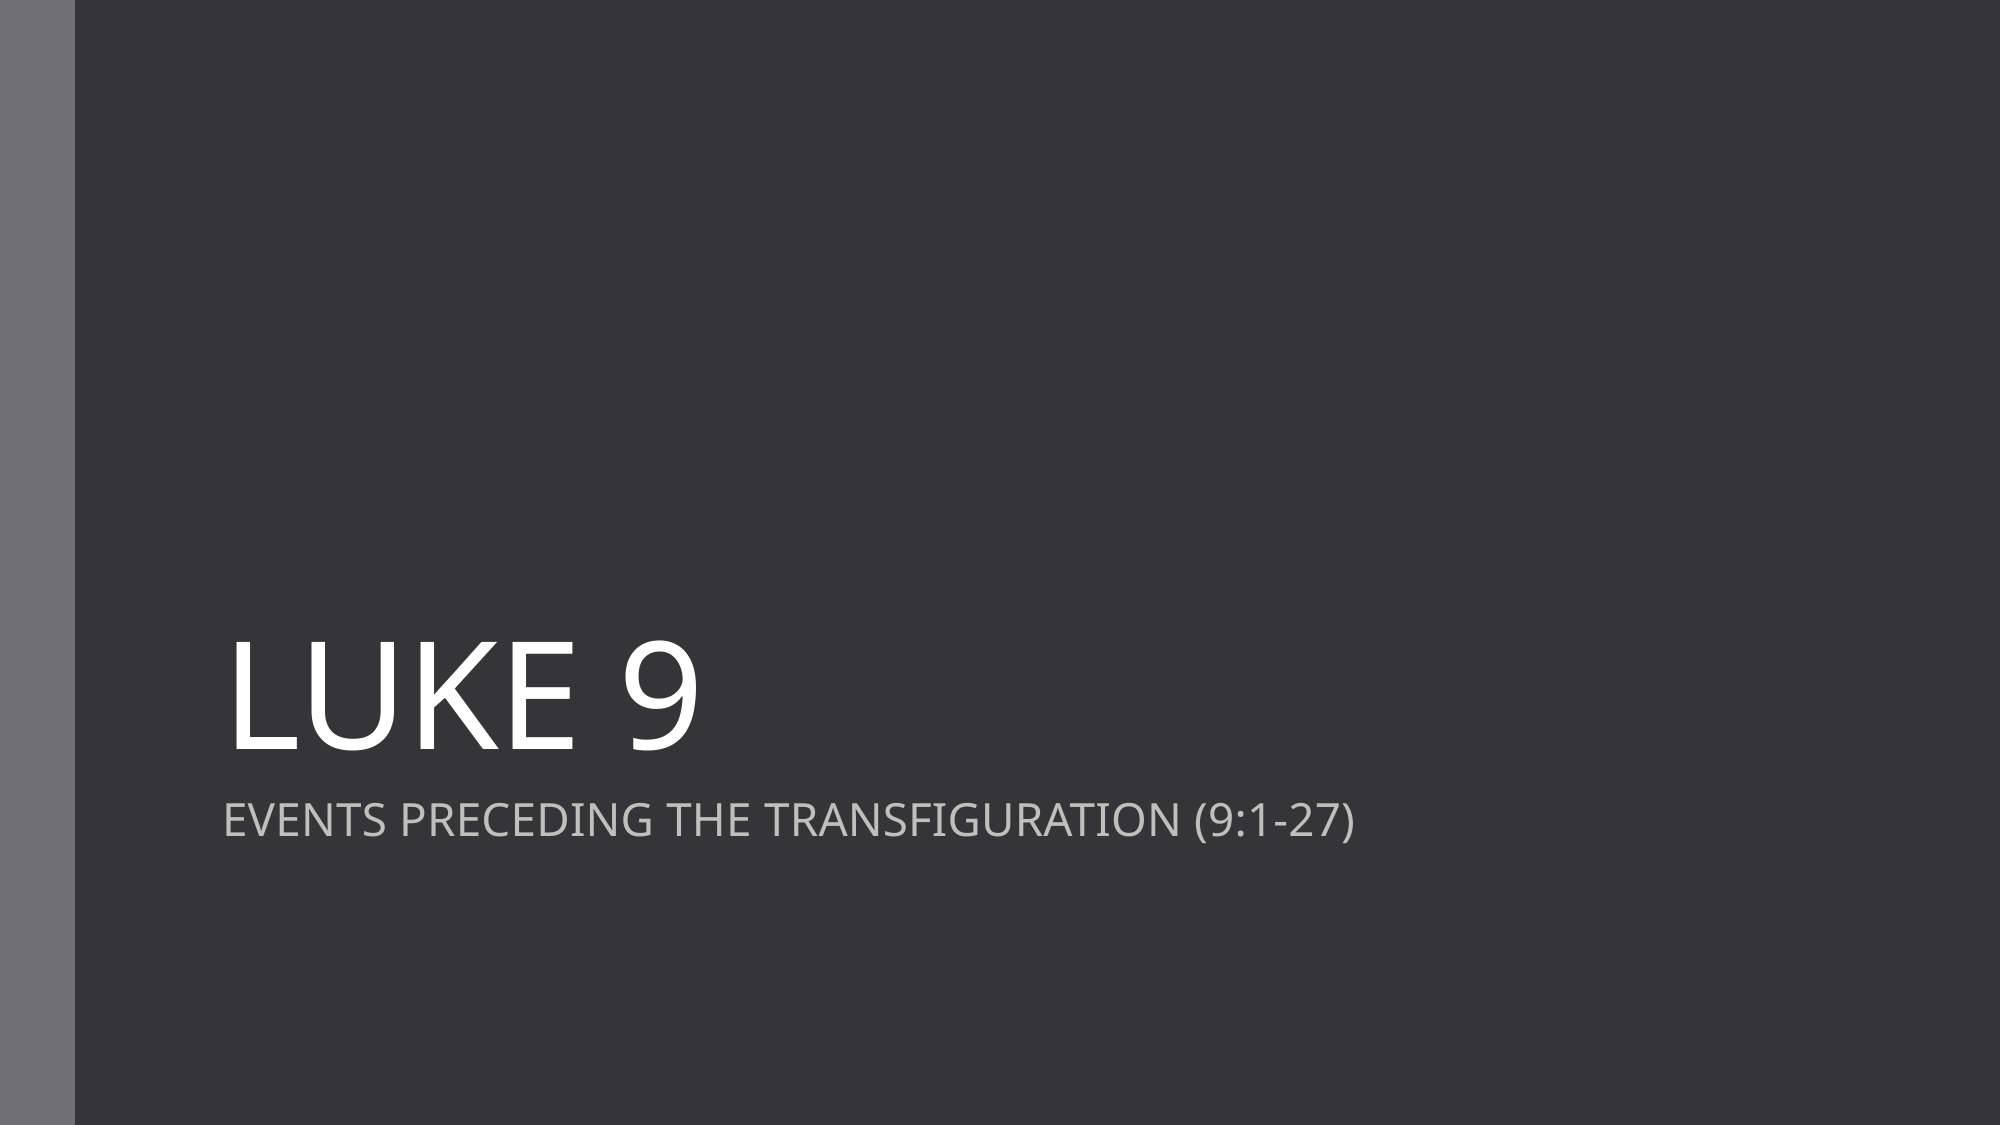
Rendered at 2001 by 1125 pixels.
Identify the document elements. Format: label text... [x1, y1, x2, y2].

title LUKE 9 [206, 124, 1752, 787]
subtitle EVENTS PRECEDING THE TRANSFIGURATION (9:1-27) [206, 787, 1752, 1066]
